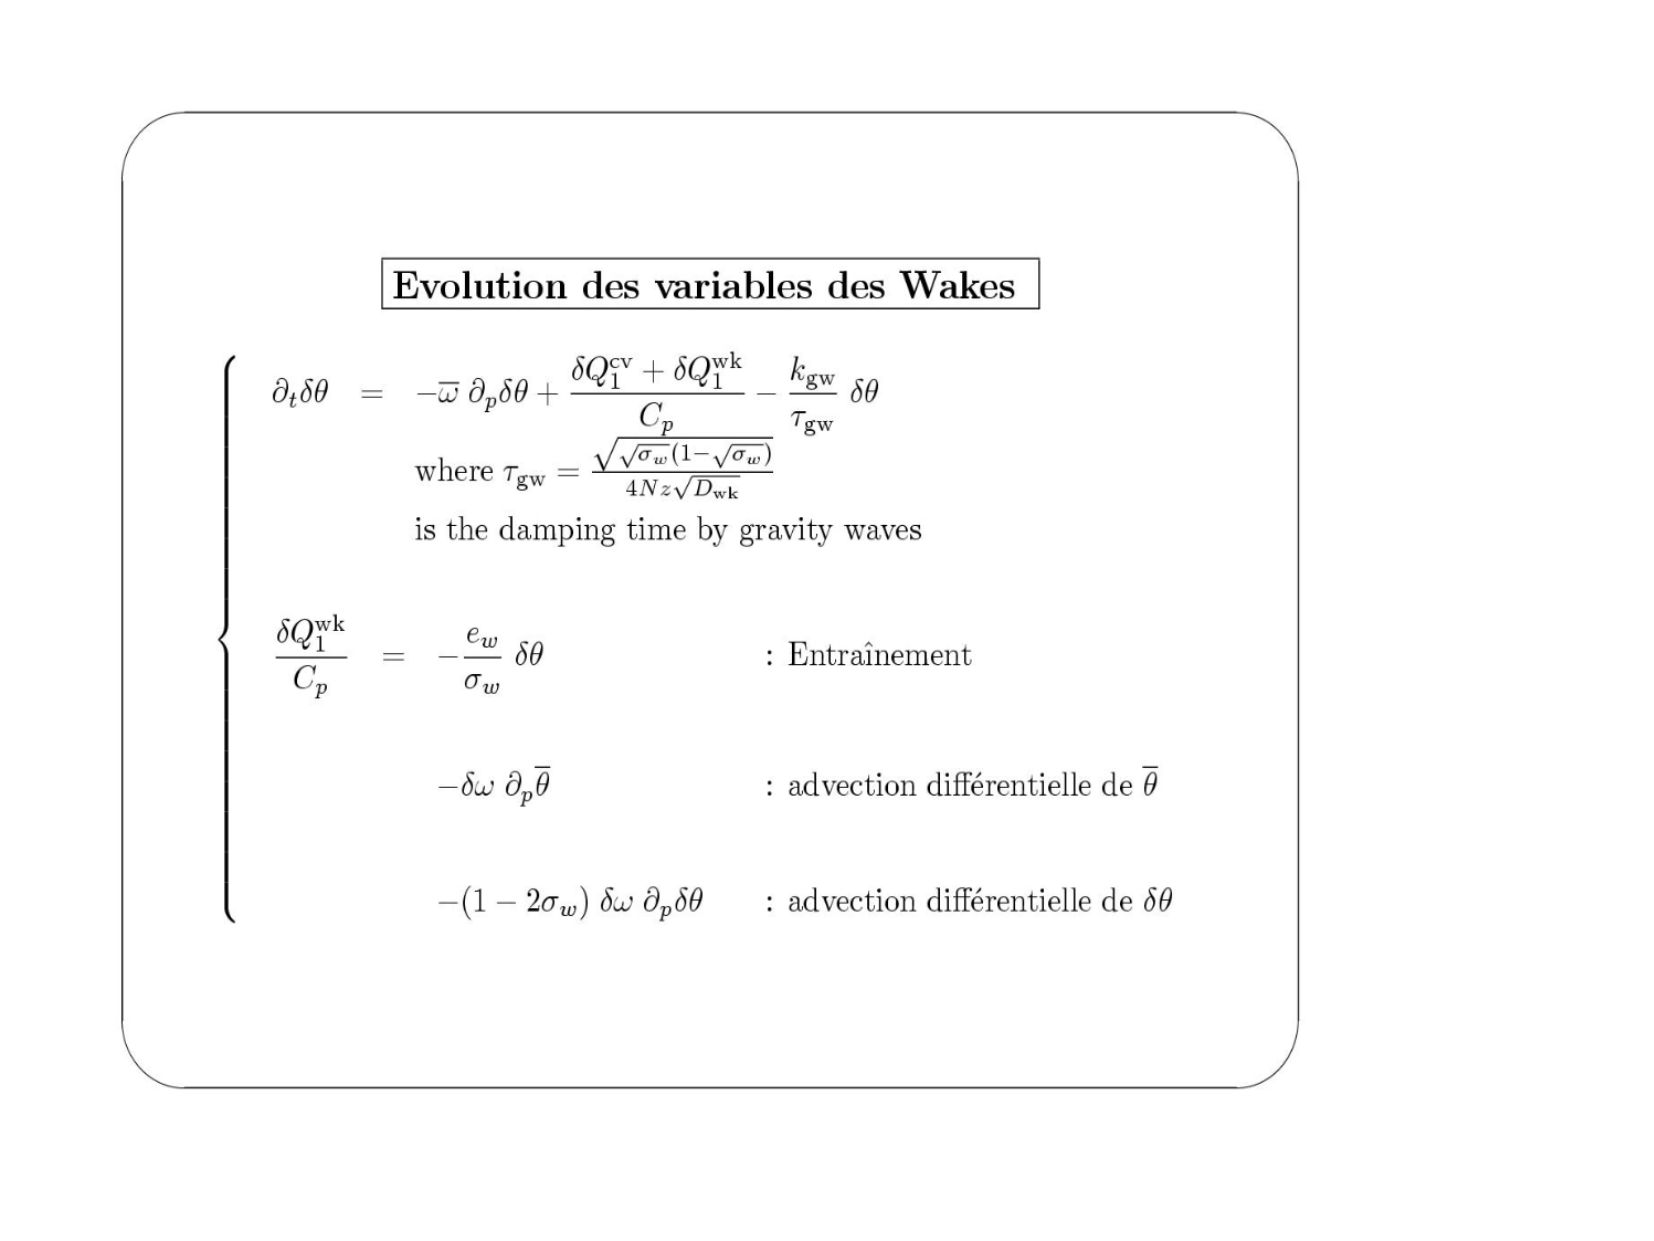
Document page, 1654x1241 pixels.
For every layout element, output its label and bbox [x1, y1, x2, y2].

picture [0, 0, 1510, 1168]
